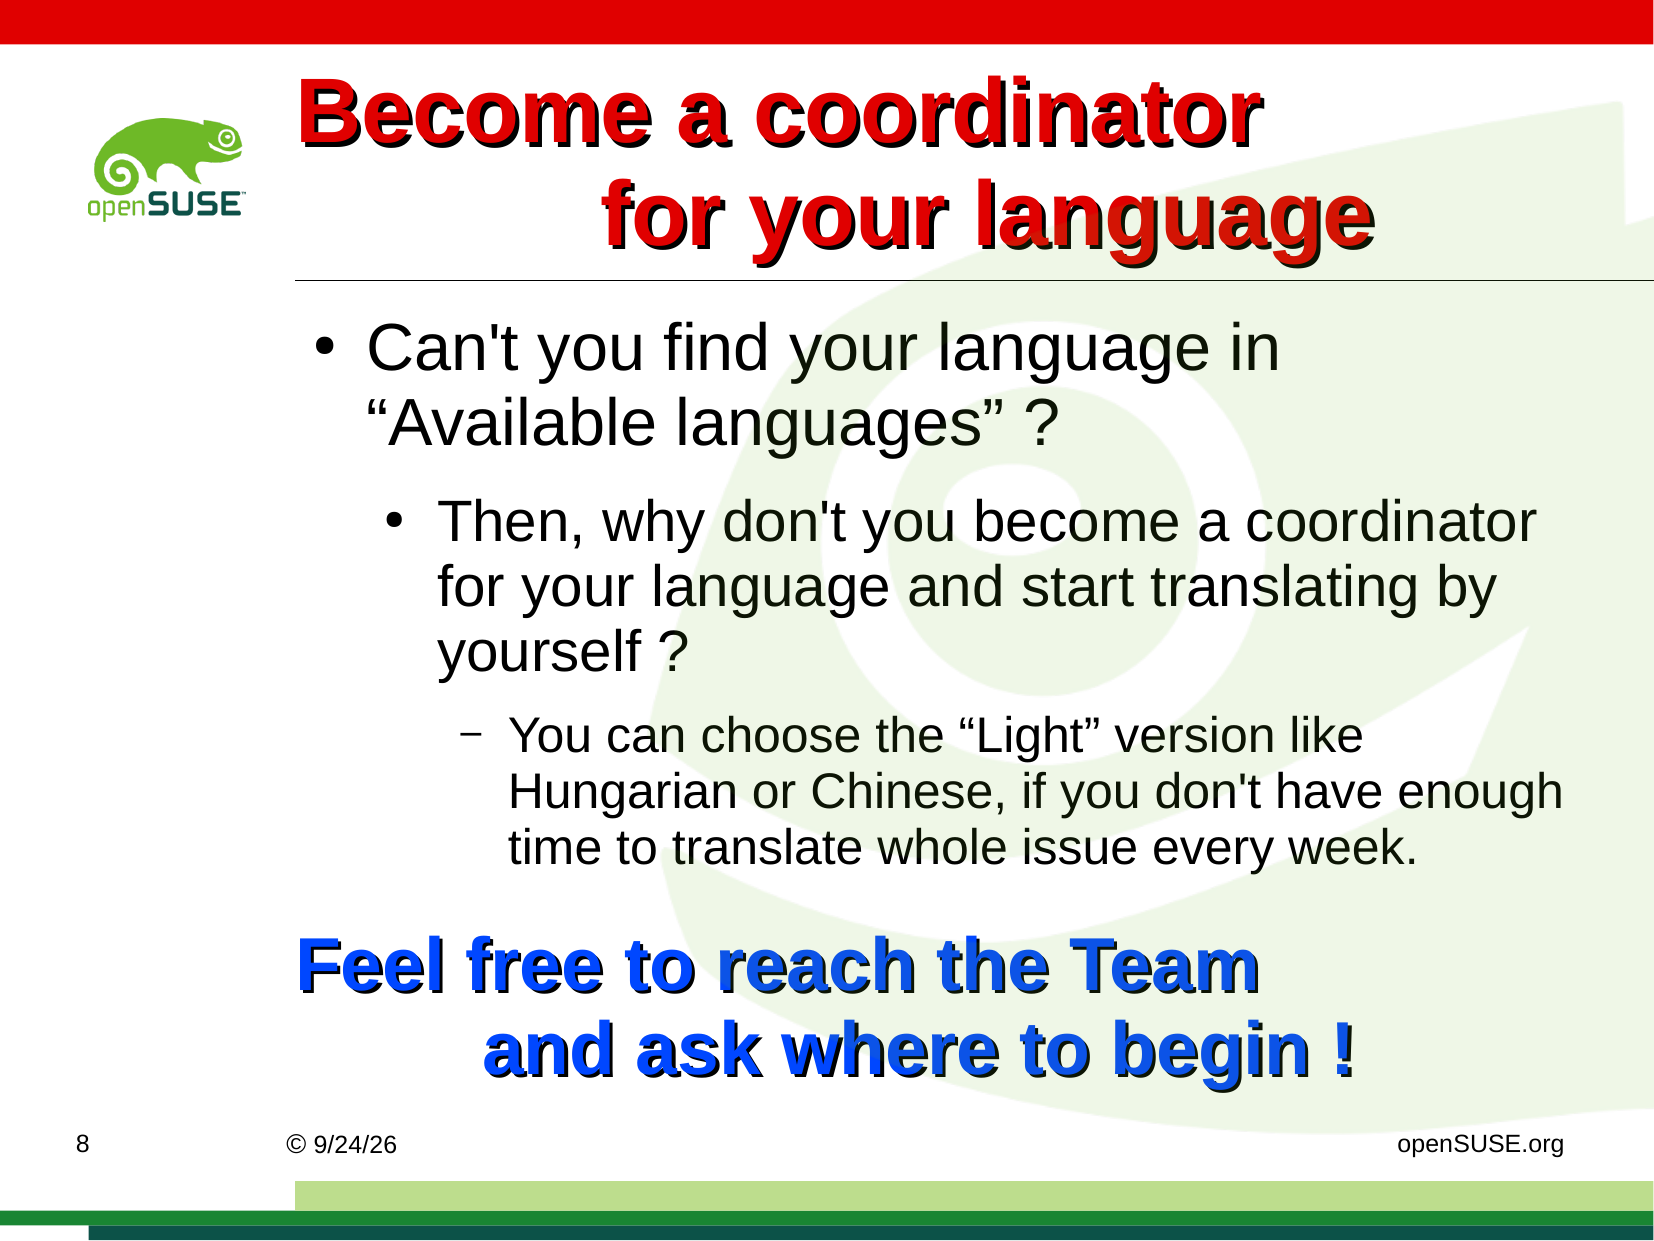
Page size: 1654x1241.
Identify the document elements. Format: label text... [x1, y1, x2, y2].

text_box [0, 0, 1654, 45]
title Become a coordinator for your language [295, 63, 1571, 262]
text_box © 5/10/09 Satoru Matsumoto [271, 1122, 625, 1166]
picture [88, 118, 246, 222]
list Can't you find your language in “Available languages” ? Then, why don't you become a coordinator for your language and start translating by yourself ? You can choose the “Light” version like Hungarian or Chinese, if you don't have enough time to translate whole issue every week. [295, 310, 625, 915]
text_box Feel free to reach the Team and ask where to begin ! [280, 915, 625, 1110]
text_box [0, 1181, 1654, 1241]
picture [625, 86, 1654, 1177]
text_box <番号> [77, 1122, 189, 1164]
